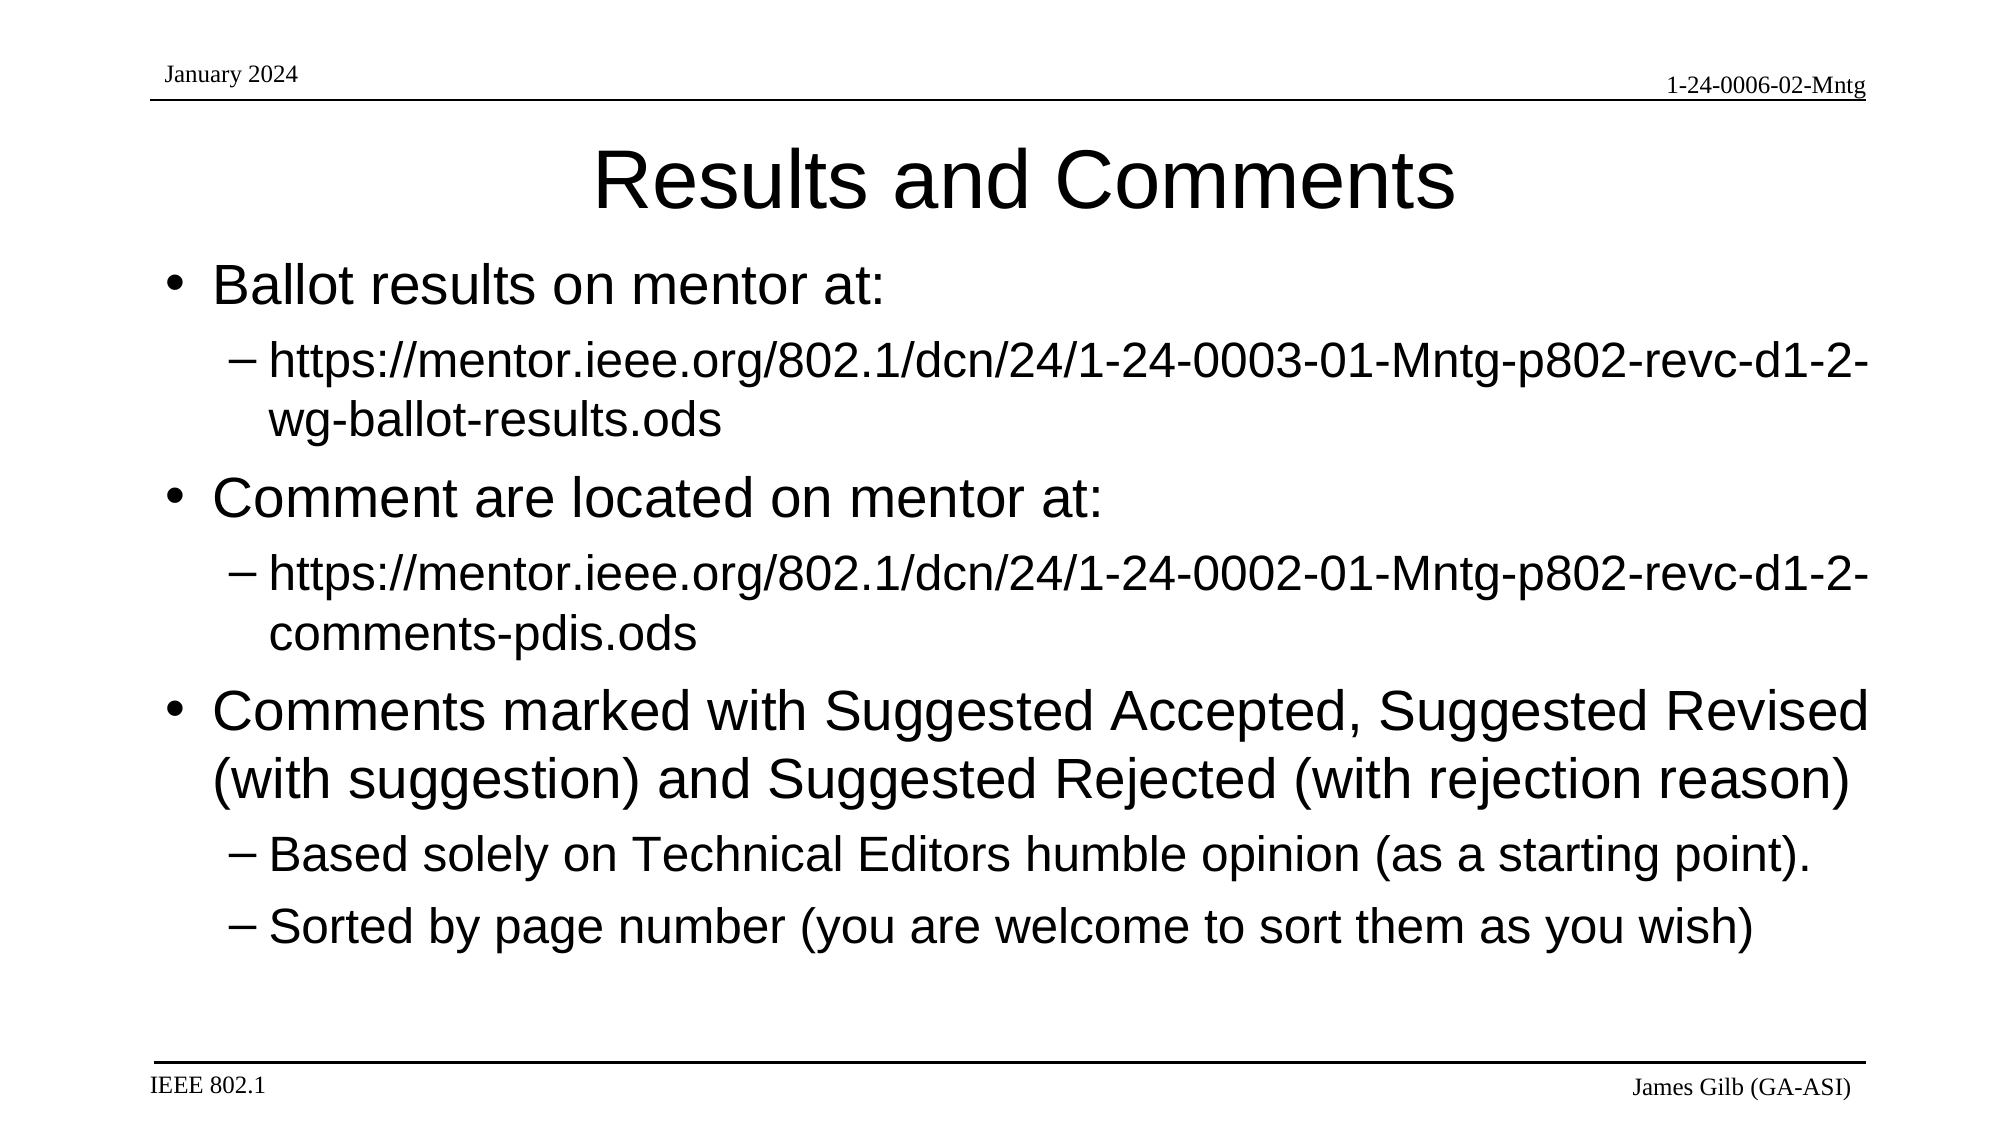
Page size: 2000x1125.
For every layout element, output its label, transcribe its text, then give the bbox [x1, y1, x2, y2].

title Results and Comments [149, 112, 1900, 238]
list Ballot results on mentor at: https://mentor.ieee.org/802.1/dcn/24/1-24-0003-01-Mntg-p802-revc-d1-2-wg-ballot-results.ods Comment are located on mentor at: https://mentor.ieee.org/802.1/dcn/24/1-24-0002-01-Mntg-p802-revc-d1-2-comments-pdis.ods Comments marked with Suggested Accepted, Suggested Revised (with suggestion) and Suggested Rejected (with rejection reason) Based solely on Technical Editors humble opinion (as a starting point). Sorted by page number (you are welcome to sort them as you wish) [150, 239, 1900, 1051]
